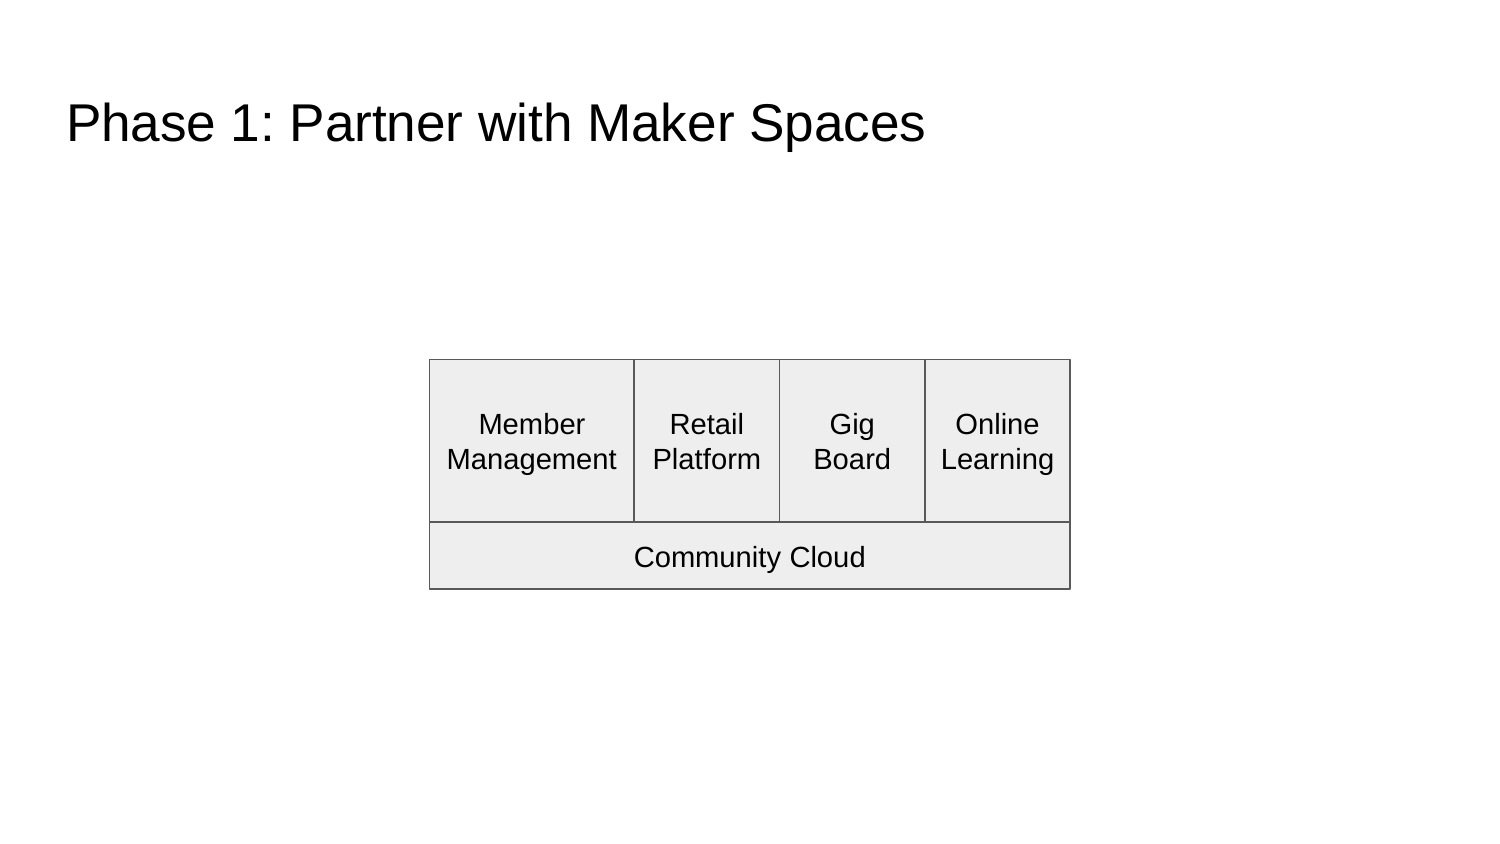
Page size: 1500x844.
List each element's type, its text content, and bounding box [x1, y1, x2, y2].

text_box Gig Board [779, 359, 924, 522]
text_box Online Learning [924, 359, 1071, 522]
text_box Member Management [429, 359, 635, 522]
text_box Community Cloud [429, 522, 1071, 590]
title Phase 1: Partner with Maker Spaces [51, 72, 1449, 167]
text_box Retail Platform [635, 359, 779, 522]
